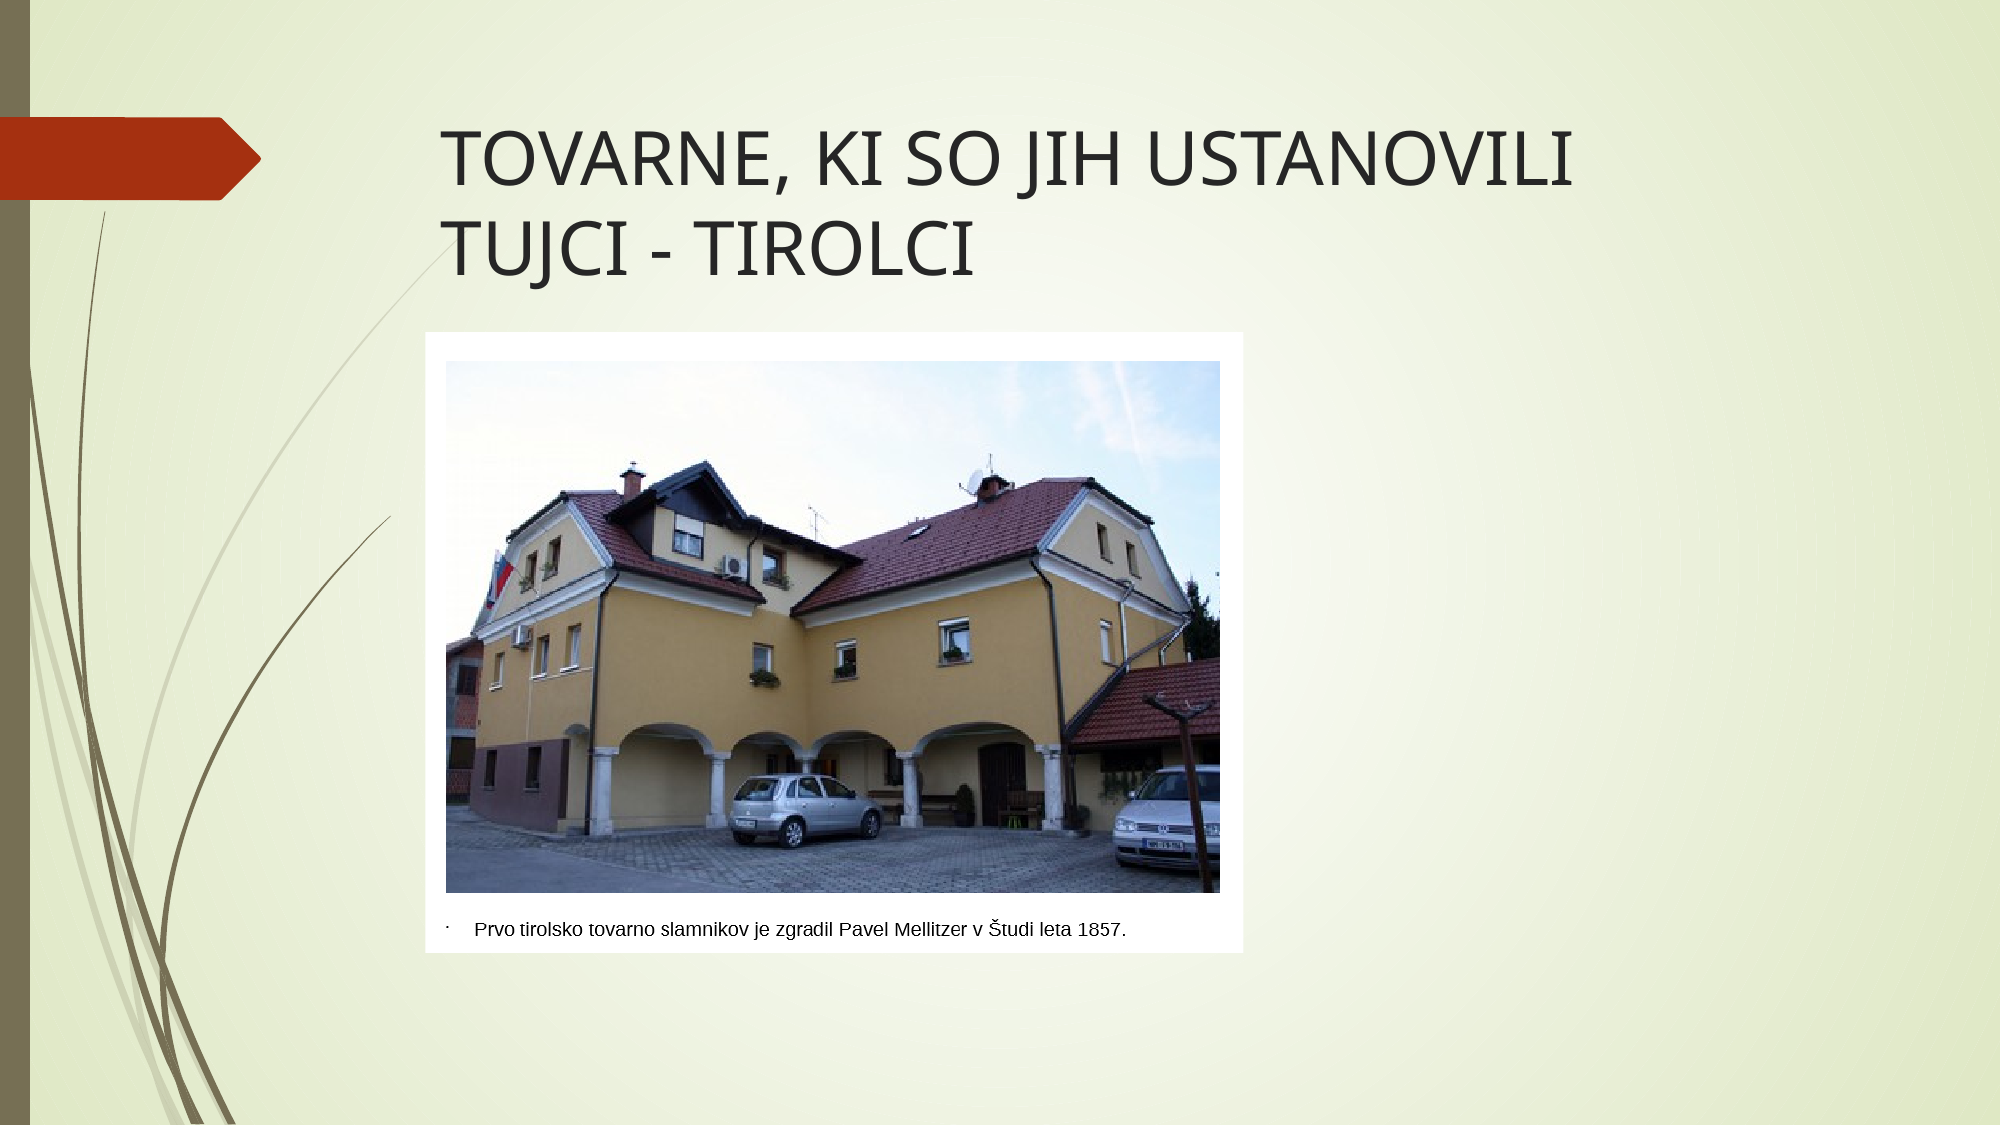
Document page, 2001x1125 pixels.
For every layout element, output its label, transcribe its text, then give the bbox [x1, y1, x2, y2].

picture [425, 332, 1244, 953]
title TOVARNE, KI SO JIH USTANOVILI TUJCI - TIROLCI [425, 102, 1888, 313]
